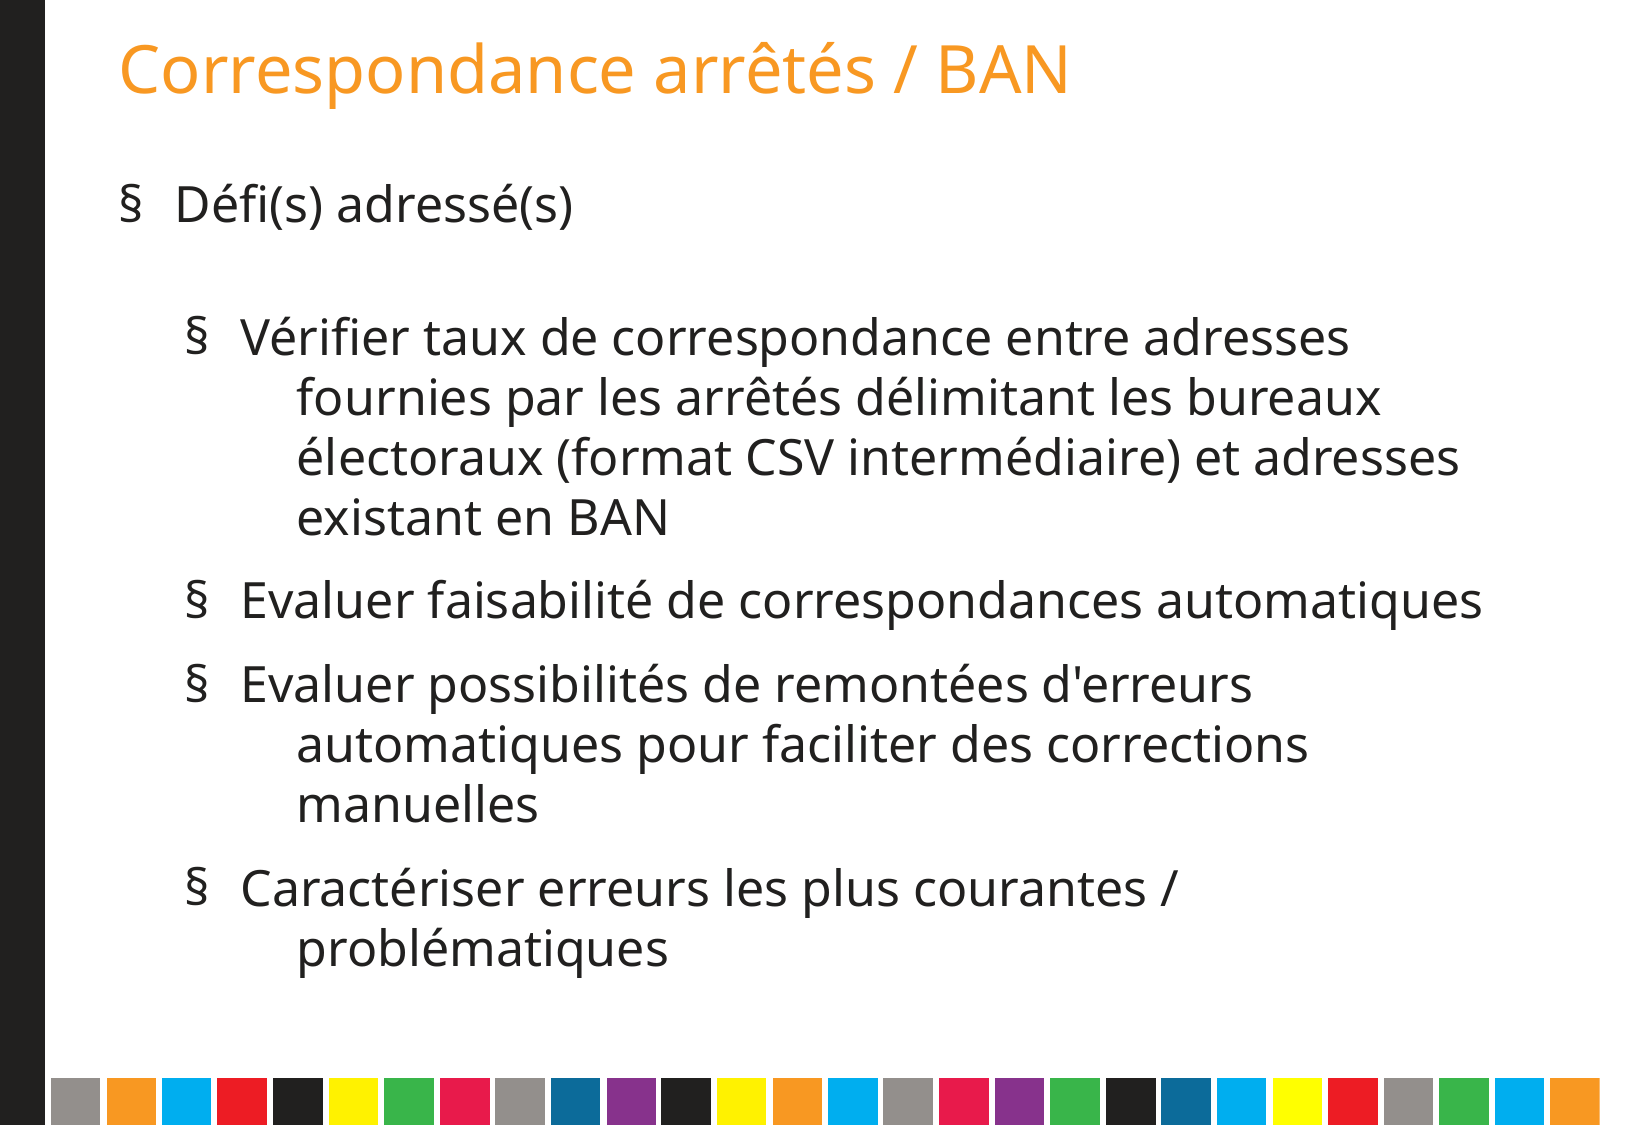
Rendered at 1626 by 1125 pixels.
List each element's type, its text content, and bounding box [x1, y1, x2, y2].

title Correspondance arrêtés / BAN [103, 19, 1368, 173]
list Défi(s) adressé(s) Vérifier taux de correspondance entre adresses fournies par les arrêtés délimitant les bureaux électoraux (format CSV intermédiaire) et adresses existant en BAN Evaluer faisabilité de correspondances automatiques Evaluer possibilités de remontées d'erreurs automatiques pour faciliter des corrections manuelles Caractériser erreurs les plus courantes / problématiques [103, 165, 1536, 1036]
